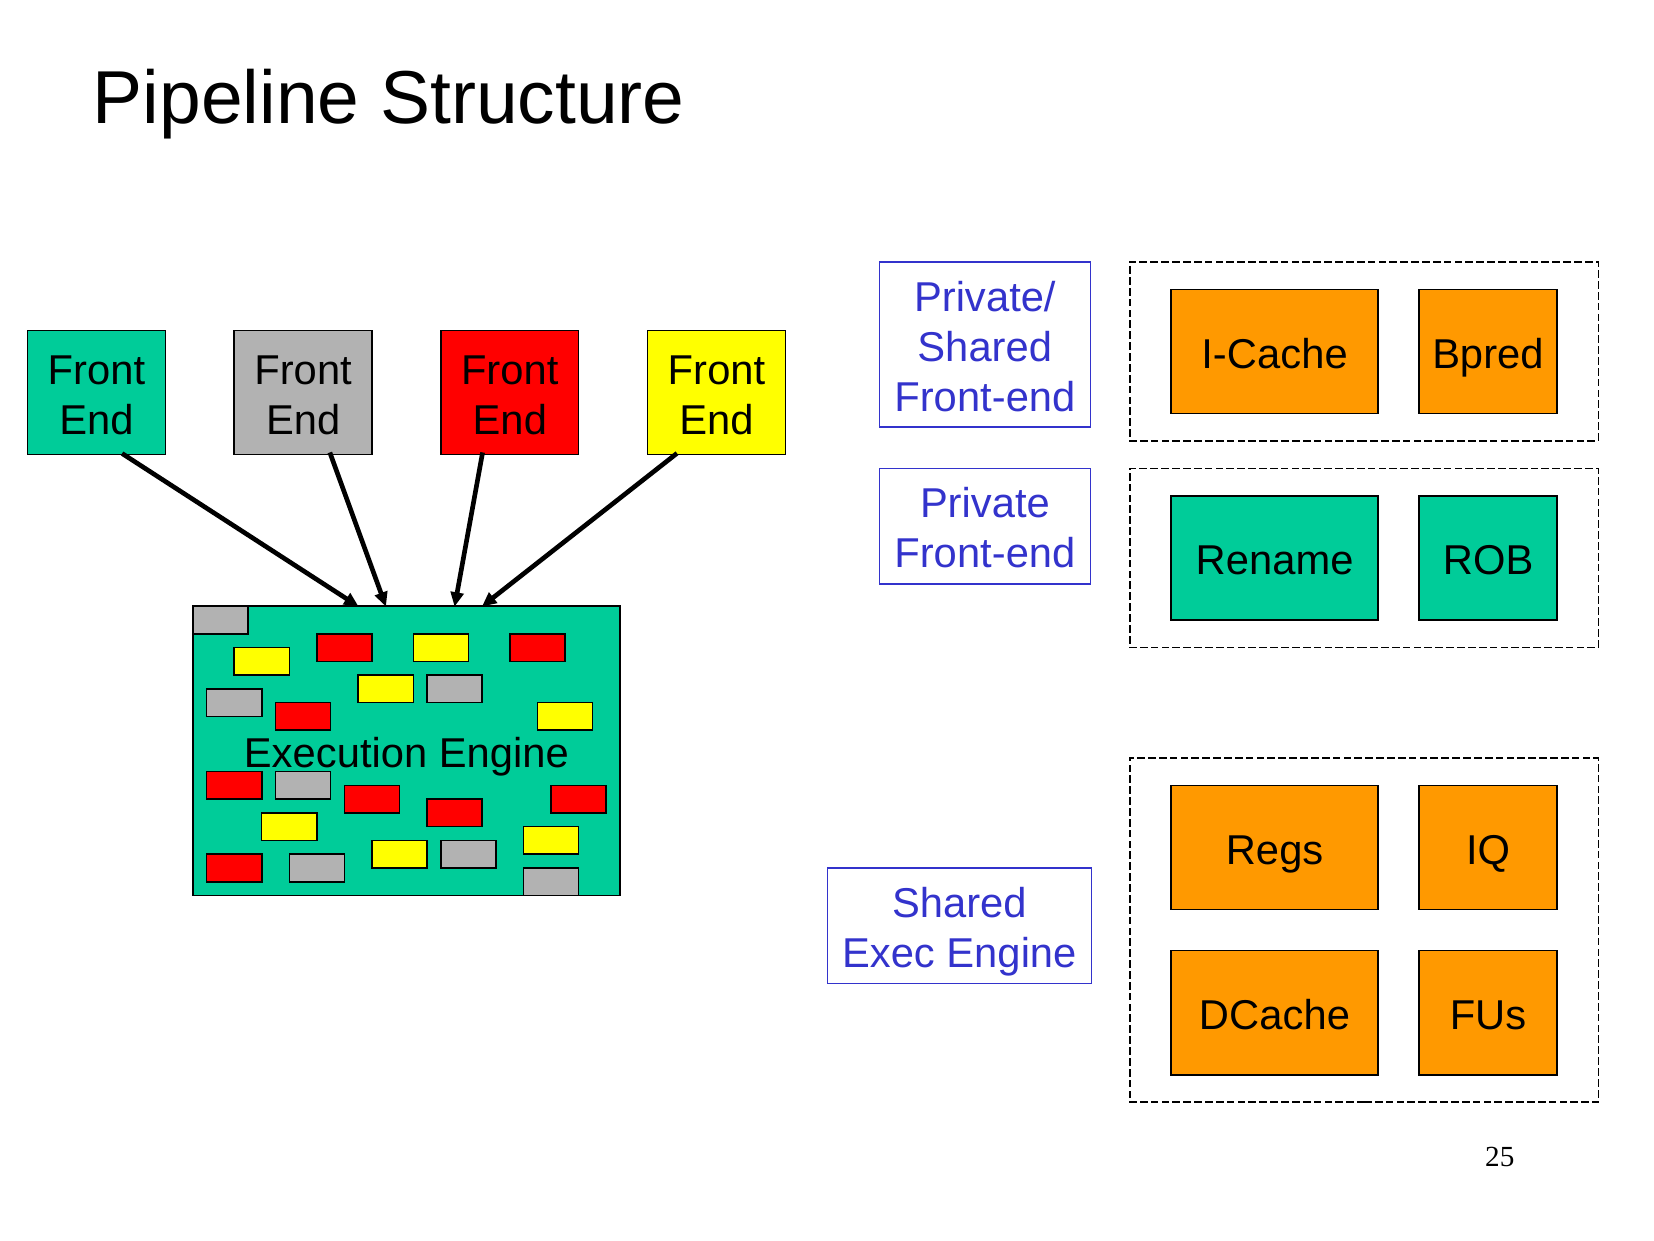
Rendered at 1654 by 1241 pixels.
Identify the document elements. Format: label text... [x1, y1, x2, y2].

text_box [192, 606, 248, 634]
text_box [358, 675, 413, 702]
text_box [207, 772, 262, 799]
text_box Front End [234, 330, 372, 455]
text_box <number> [1184, 1129, 1530, 1213]
text_box [207, 689, 262, 716]
text_box [524, 868, 578, 896]
text_box [345, 786, 399, 813]
text_box Private/ Shared Front-end [879, 261, 1091, 428]
text_box Shared Exec Engine [827, 867, 1092, 984]
text_box Front End [27, 330, 166, 455]
text_box Bpred [1419, 289, 1557, 414]
text_box [441, 841, 496, 868]
text_box [551, 786, 606, 813]
text_box Pipeline Structure [77, 41, 700, 147]
text_box Regs [1171, 785, 1378, 910]
text_box I-Cache [1171, 289, 1378, 414]
text_box FUs [1419, 950, 1557, 1075]
text_box [427, 675, 482, 702]
text_box [290, 854, 344, 882]
text_box [262, 813, 317, 840]
text_box [276, 772, 330, 799]
text_box [317, 634, 372, 661]
text_box DCache [1171, 950, 1378, 1075]
text_box [538, 703, 592, 730]
text_box IQ [1419, 785, 1557, 910]
text_box [234, 648, 289, 675]
text_box Front End [440, 330, 579, 455]
text_box Rename [1171, 496, 1378, 621]
text_box Front End [647, 330, 786, 455]
text_box [276, 703, 330, 730]
text_box [372, 841, 427, 868]
text_box ROB [1419, 496, 1557, 621]
text_box [414, 634, 468, 661]
text_box Execution Engine [192, 606, 621, 896]
text_box [524, 827, 578, 854]
text_box [207, 854, 262, 882]
text_box [427, 799, 482, 826]
text_box [1129, 757, 1599, 1103]
text_box [510, 634, 565, 661]
text_box Private Front-end [879, 468, 1091, 584]
text_box [1129, 468, 1599, 648]
text_box [1129, 261, 1599, 441]
